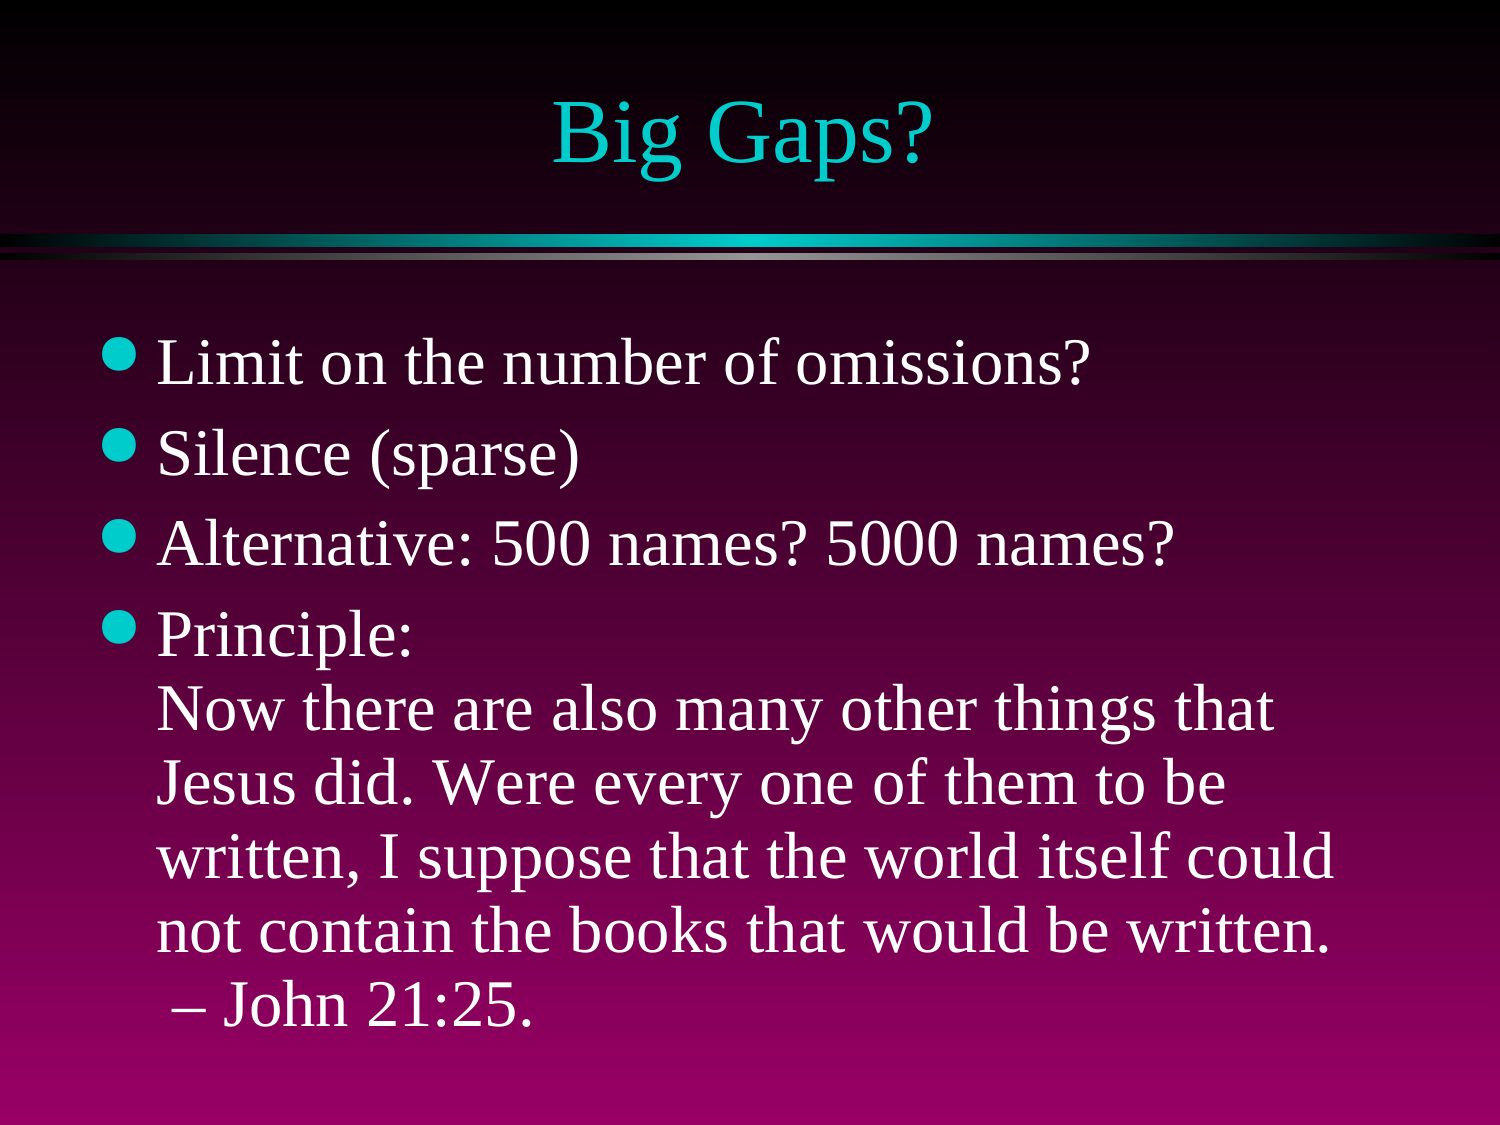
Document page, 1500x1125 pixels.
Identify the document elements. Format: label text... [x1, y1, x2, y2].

list Limit on the number of omissions? Silence (sparse) Alternative: 500 names? 5000 names? Principle: Now there are also many other things that Jesus did. Were every one of them to be written, I suppose that the world itself could not contain the books that would be written. – John 21:25. [99, 324, 1388, 1068]
title Big Gaps? [99, 37, 1388, 225]
